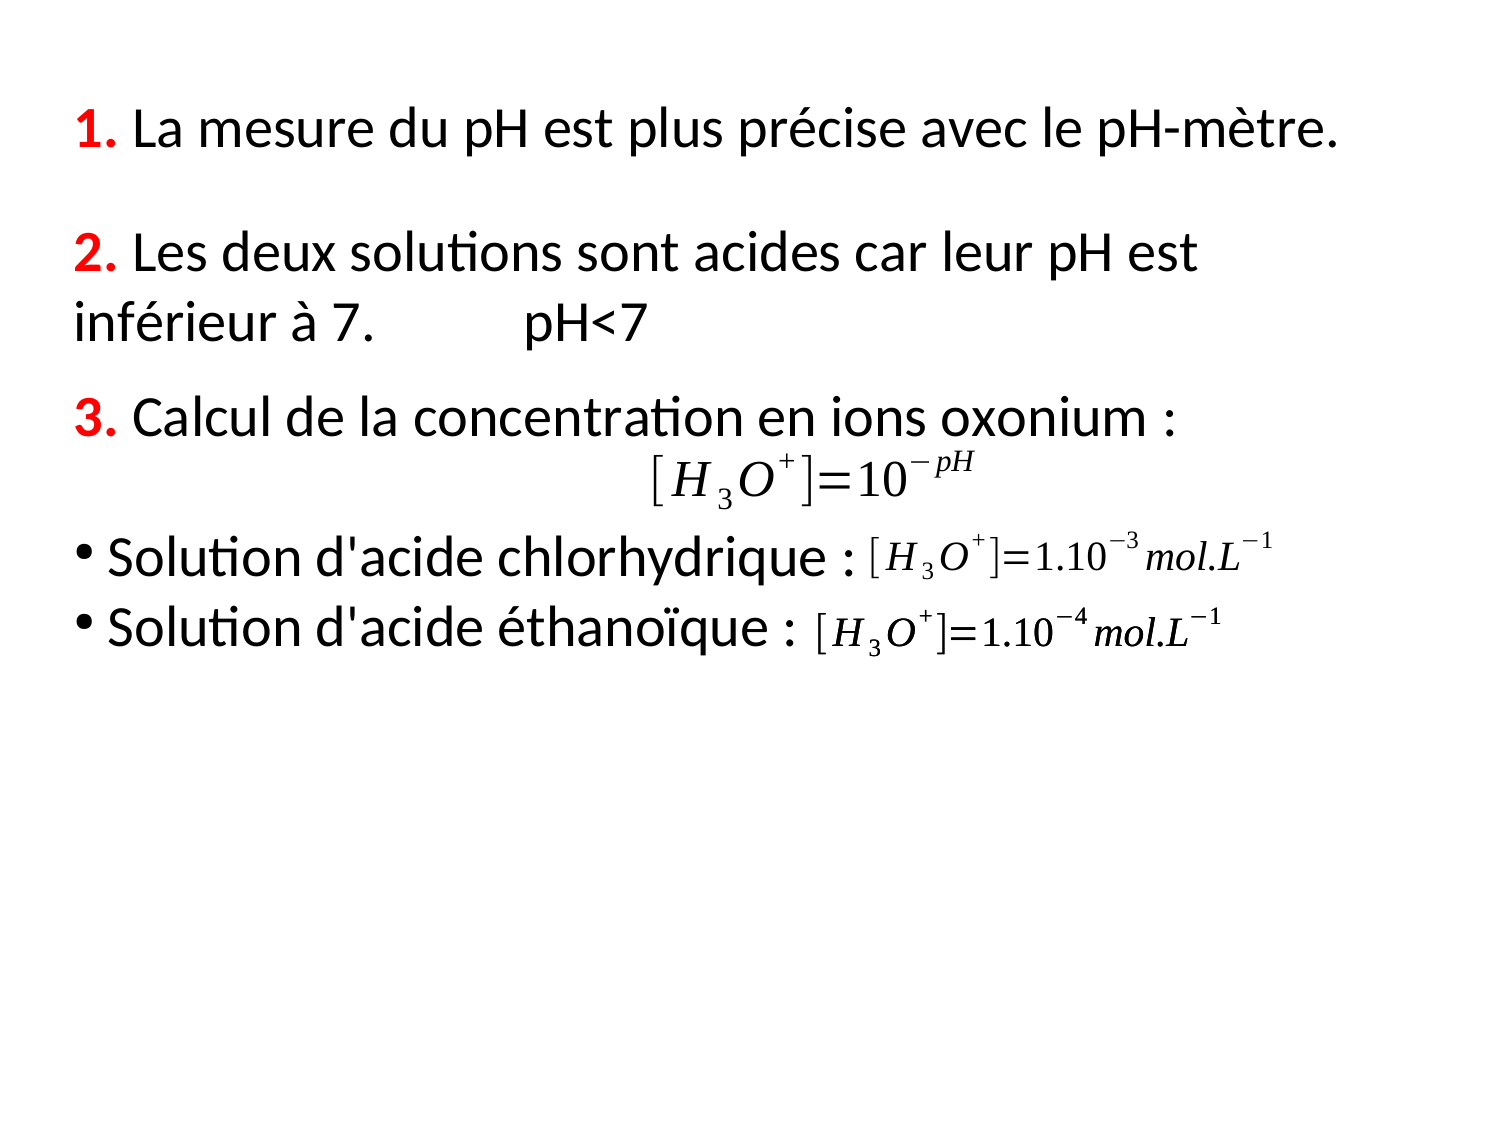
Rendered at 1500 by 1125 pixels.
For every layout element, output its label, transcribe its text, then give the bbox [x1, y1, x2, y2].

text_box 2. Les deux solutions sont acides car leur pH est inférieur à 7. pH<7 [59, 205, 1388, 370]
text_box 3. Calcul de la concentration en ions oxonium : Solution d'acide chlorhydrique : Solution d'acide éthanoïque : [59, 370, 1388, 736]
chart [862, 526, 1280, 586]
chart [809, 603, 1228, 663]
text_box 1. La mesure du pH est plus précise avec le pH-mètre. [59, 81, 1388, 205]
chart [643, 443, 981, 517]
